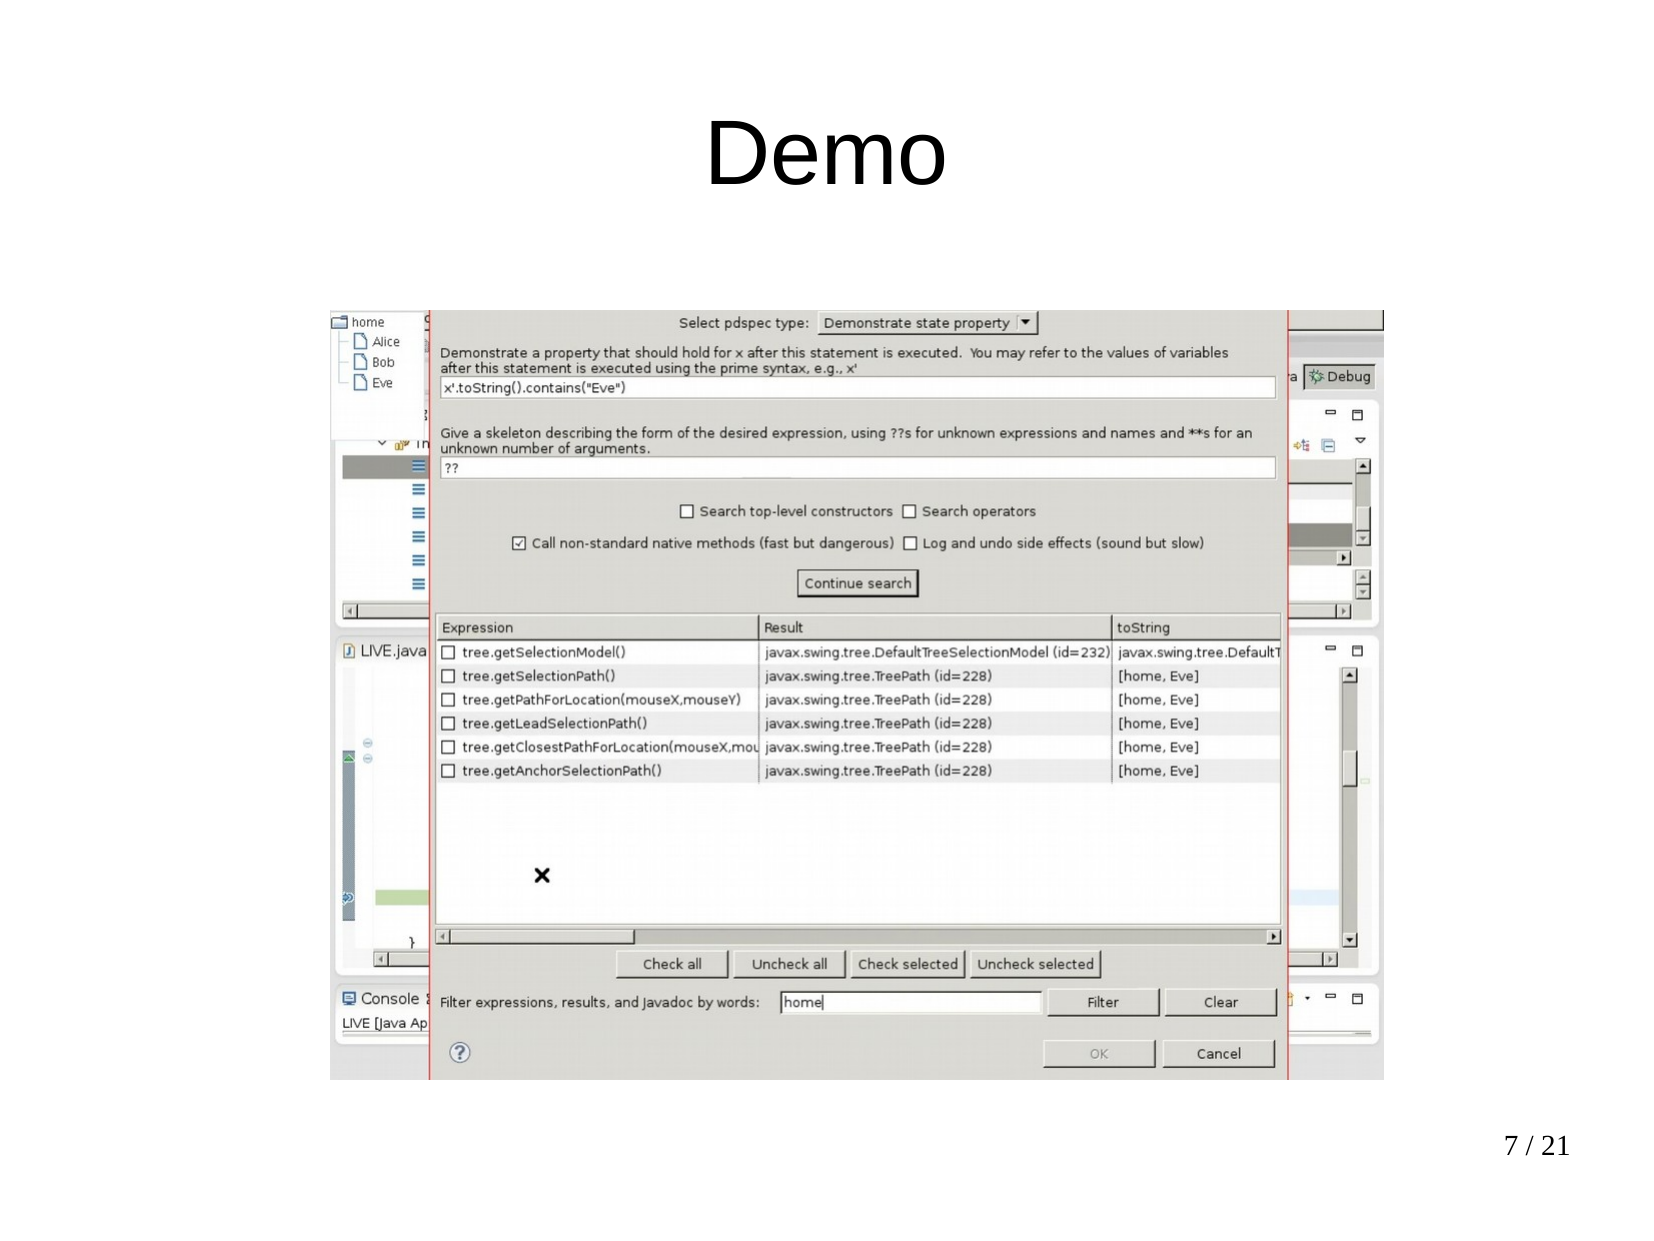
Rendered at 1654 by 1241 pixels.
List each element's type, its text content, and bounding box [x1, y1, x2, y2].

picture [330, 310, 1384, 1081]
title Demo [82, 49, 1571, 257]
